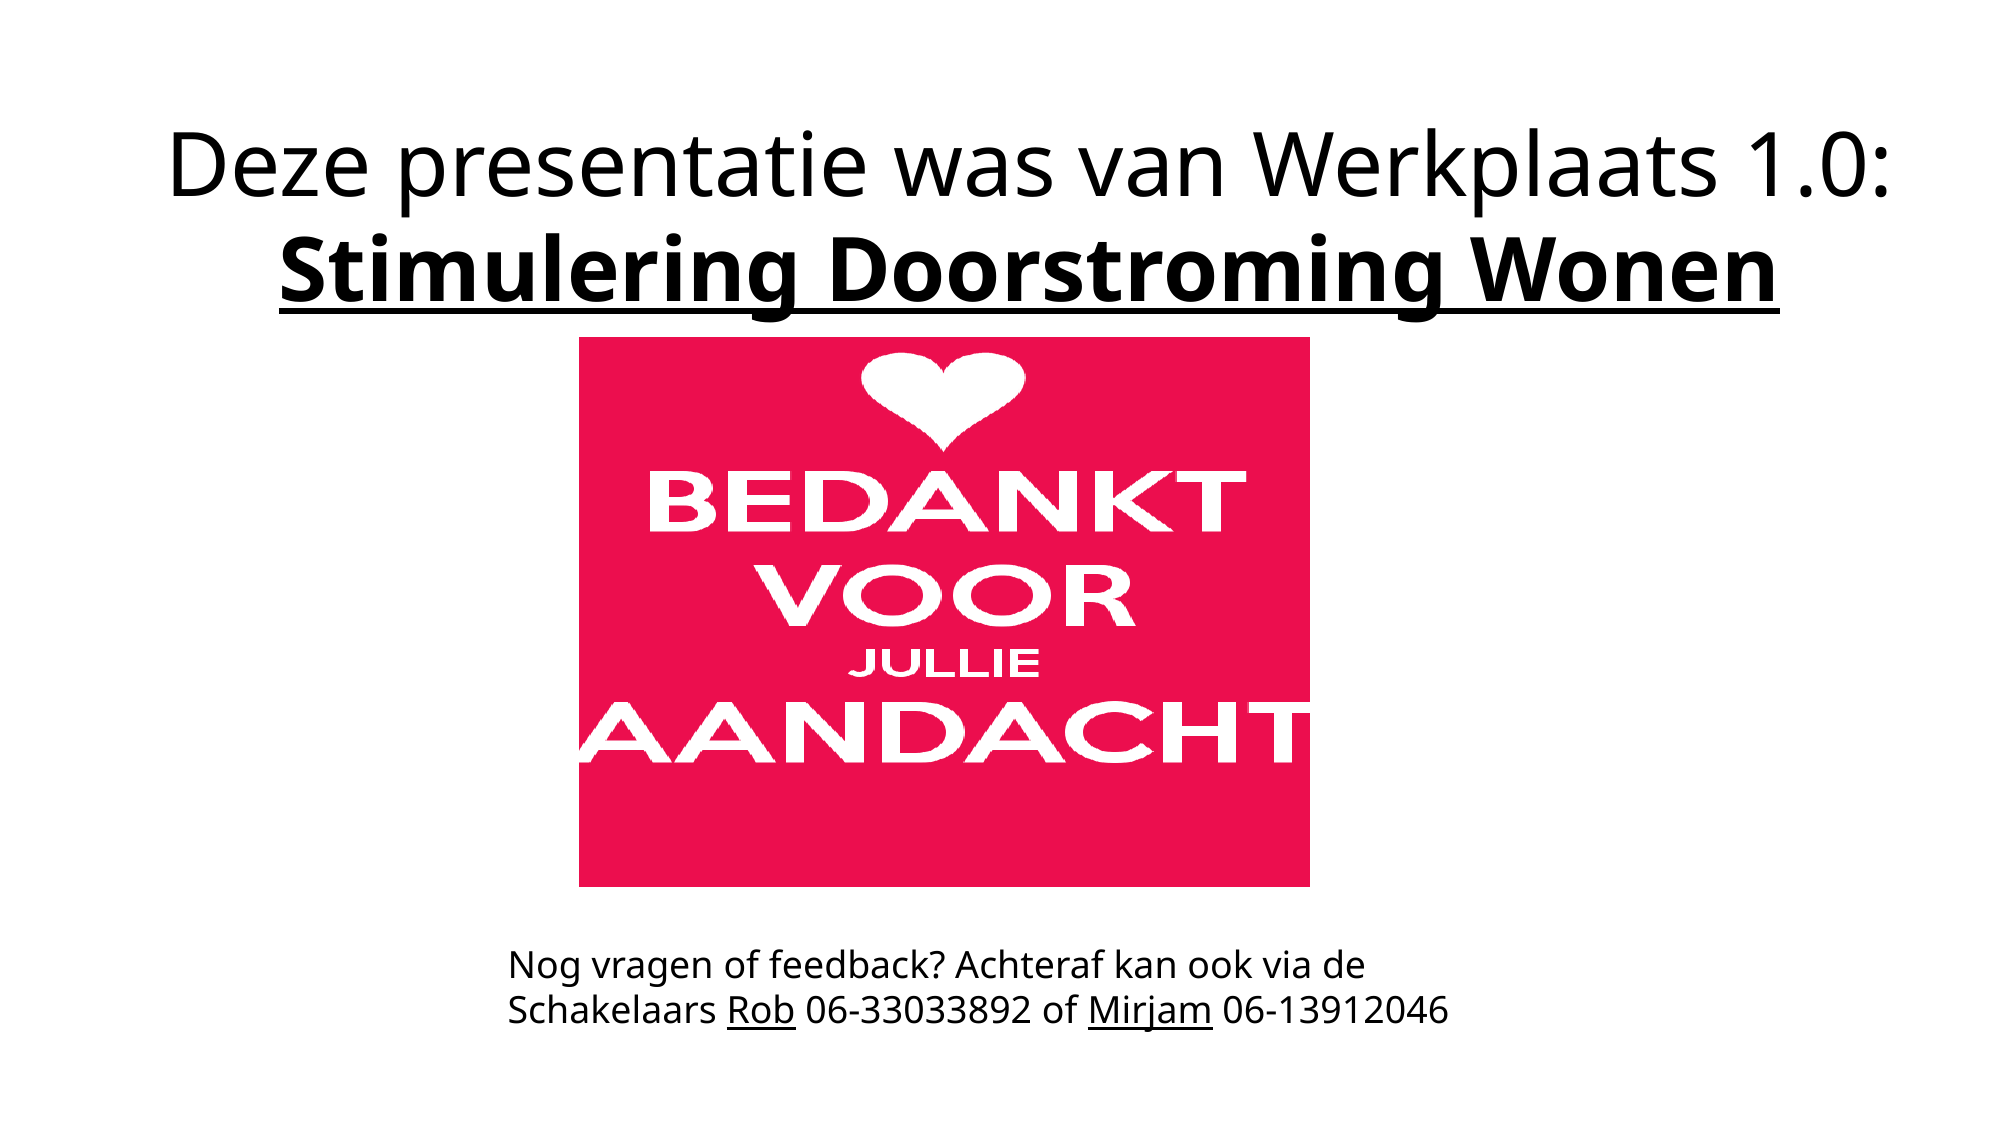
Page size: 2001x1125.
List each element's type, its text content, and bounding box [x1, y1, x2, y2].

text_box Nog vragen of feedback? Achteraf kan ook via de Schakelaars Rob 06-33033892 of Mirjam 06-13912046 [492, 934, 1508, 1041]
text_box Deze presentatie was van Werkplaats 1.0: Stimulering Doorstroming Wonen [150, 120, 1912, 393]
picture [579, 393, 1310, 887]
